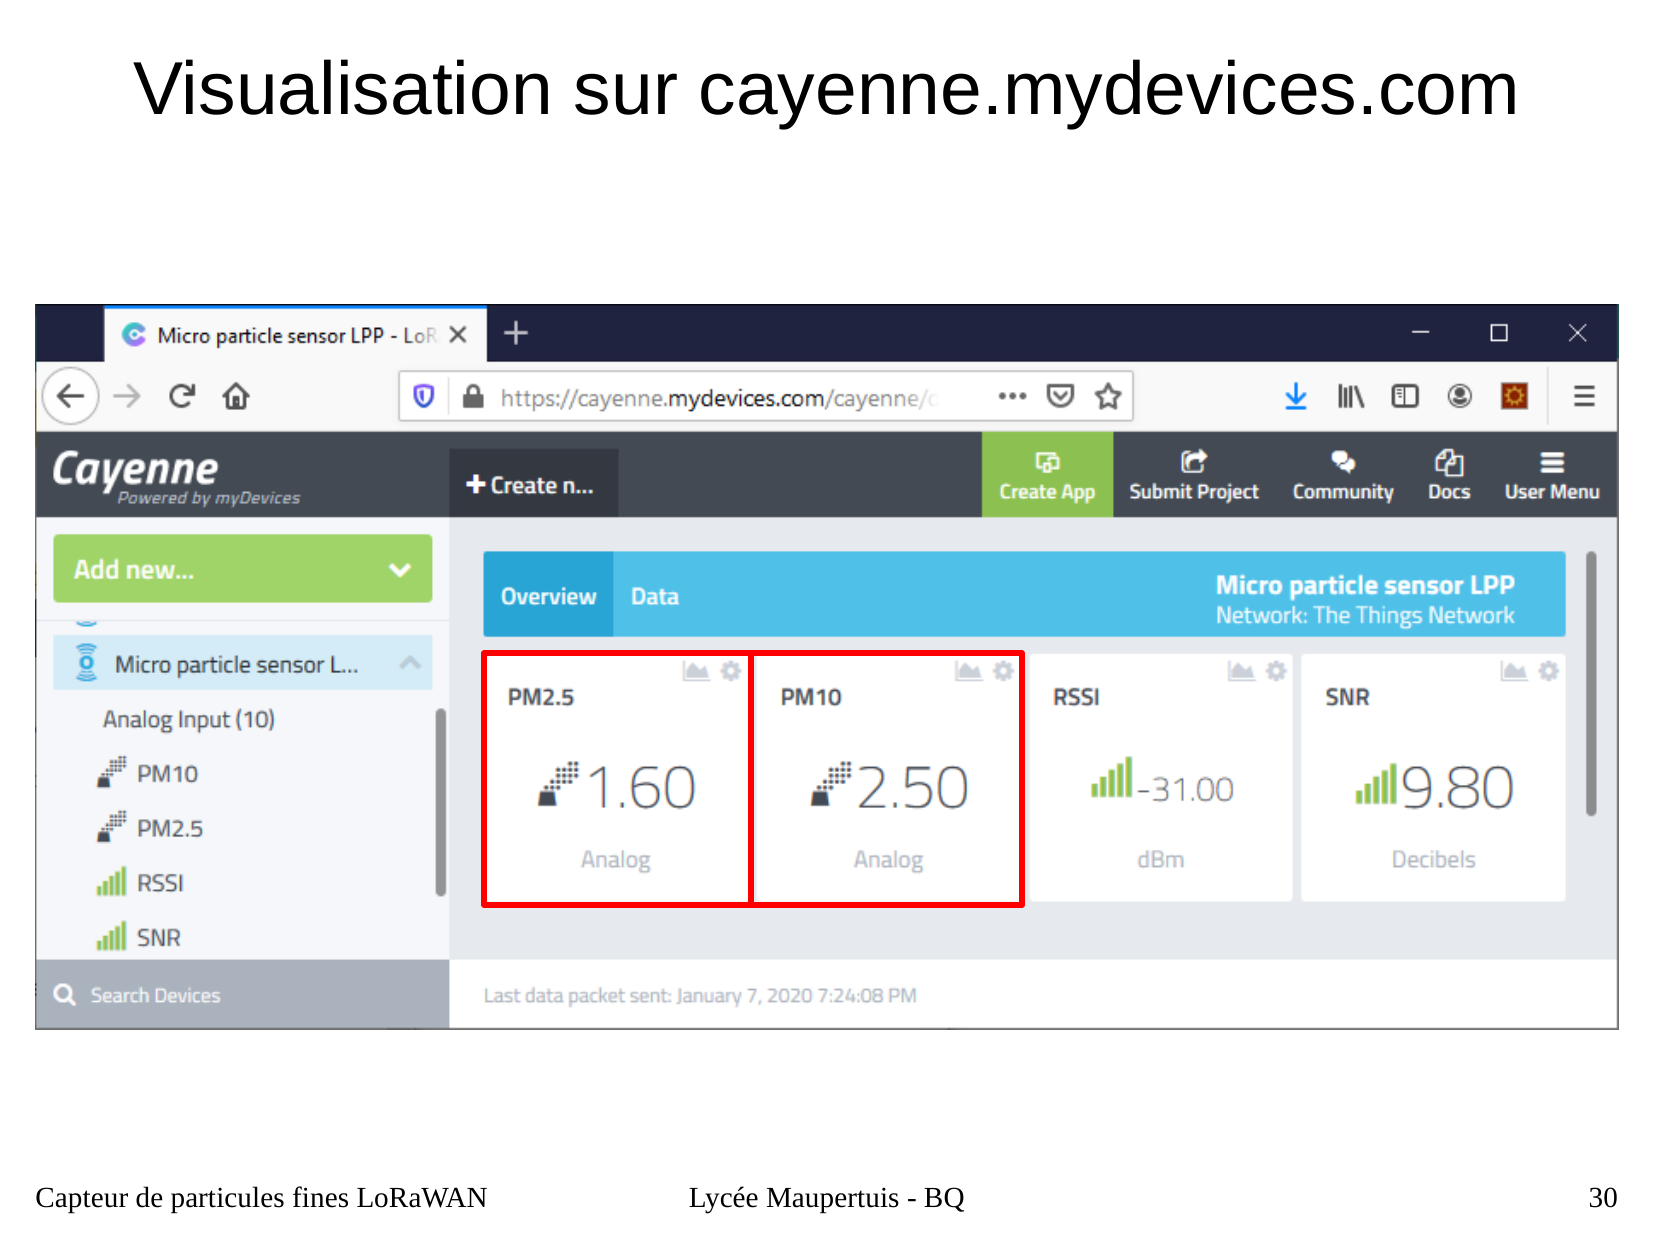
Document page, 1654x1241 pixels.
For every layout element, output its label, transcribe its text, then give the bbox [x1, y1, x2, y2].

picture [35, 304, 1619, 1030]
title Visualisation sur cayenne.mydevices.com [35, 35, 1619, 142]
